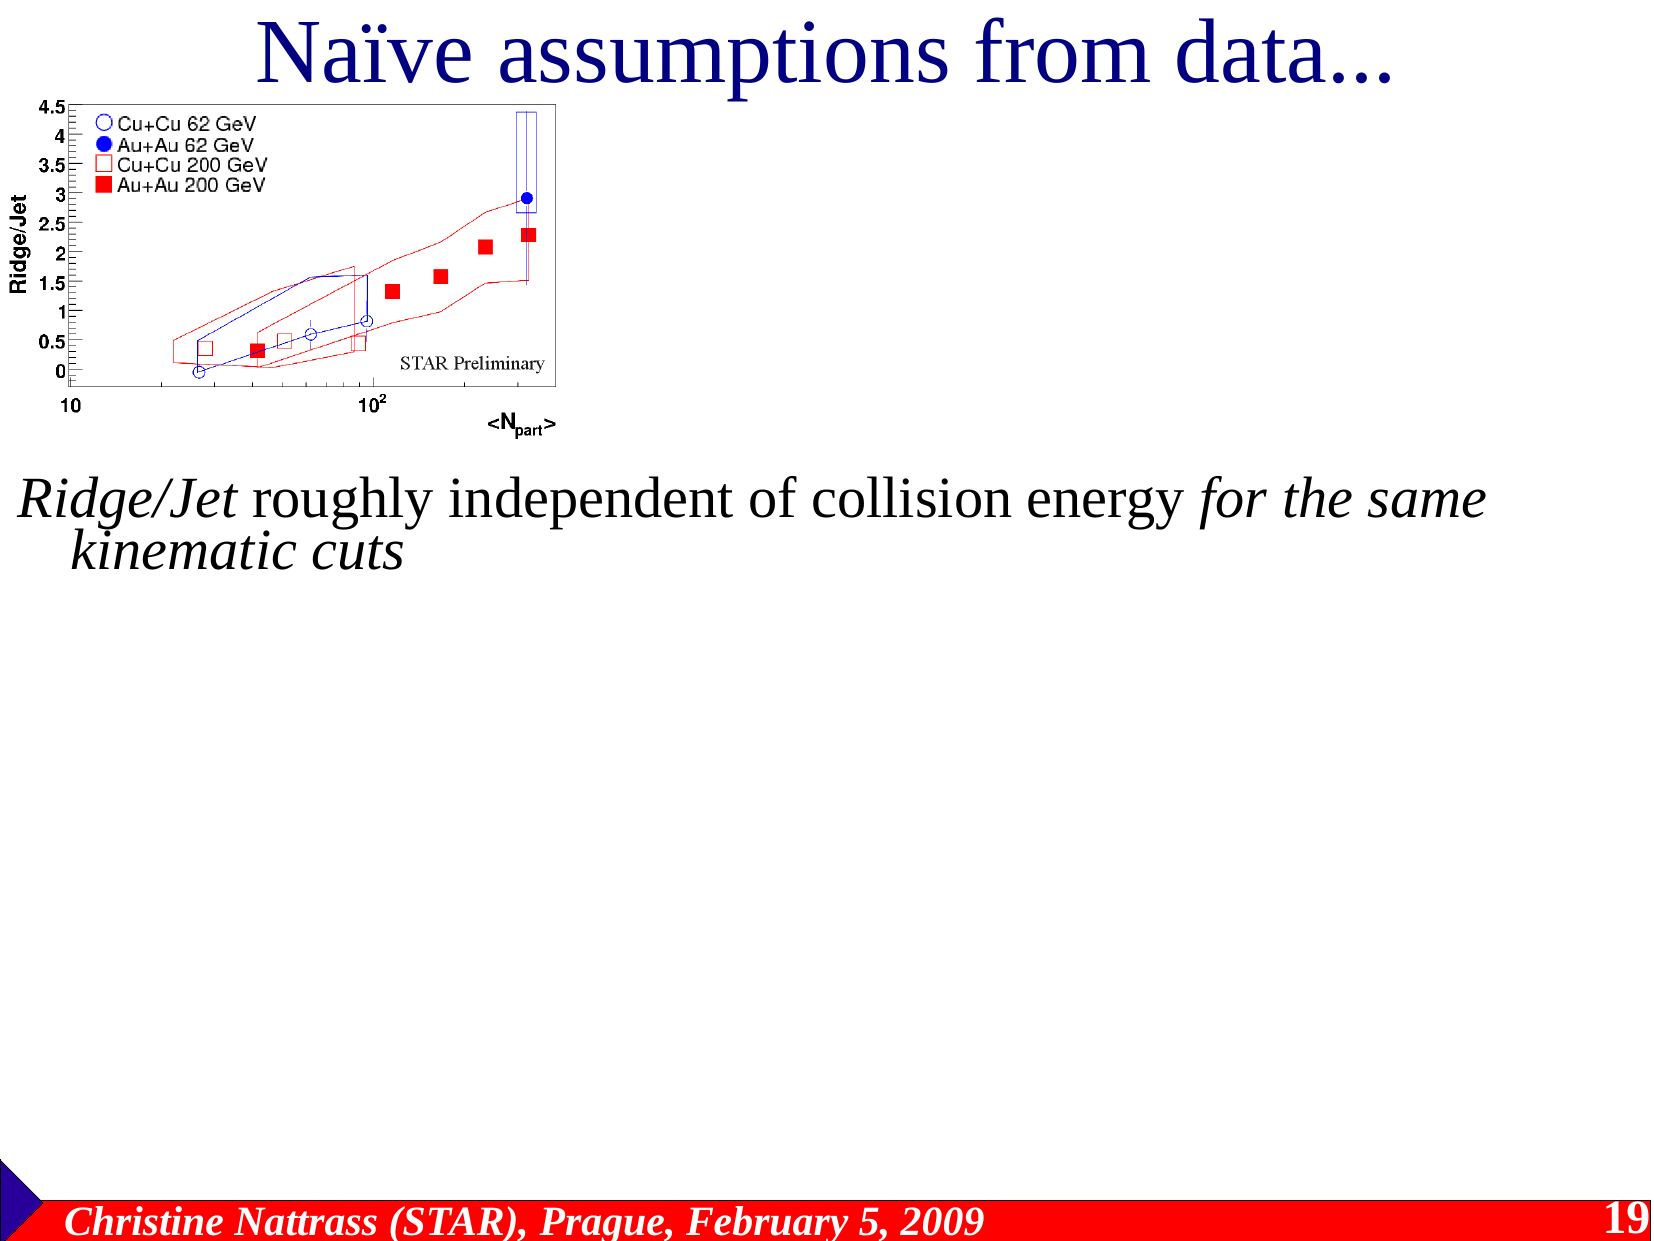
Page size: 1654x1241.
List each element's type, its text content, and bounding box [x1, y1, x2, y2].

picture [2, 97, 557, 443]
title Naïve assumptions from data... [82, 1, 1571, 103]
list Ridge/Jet roughly independent of collision energy for the same kinematic cuts [0, 476, 1654, 846]
text_box 19 [1552, 1183, 1654, 1241]
